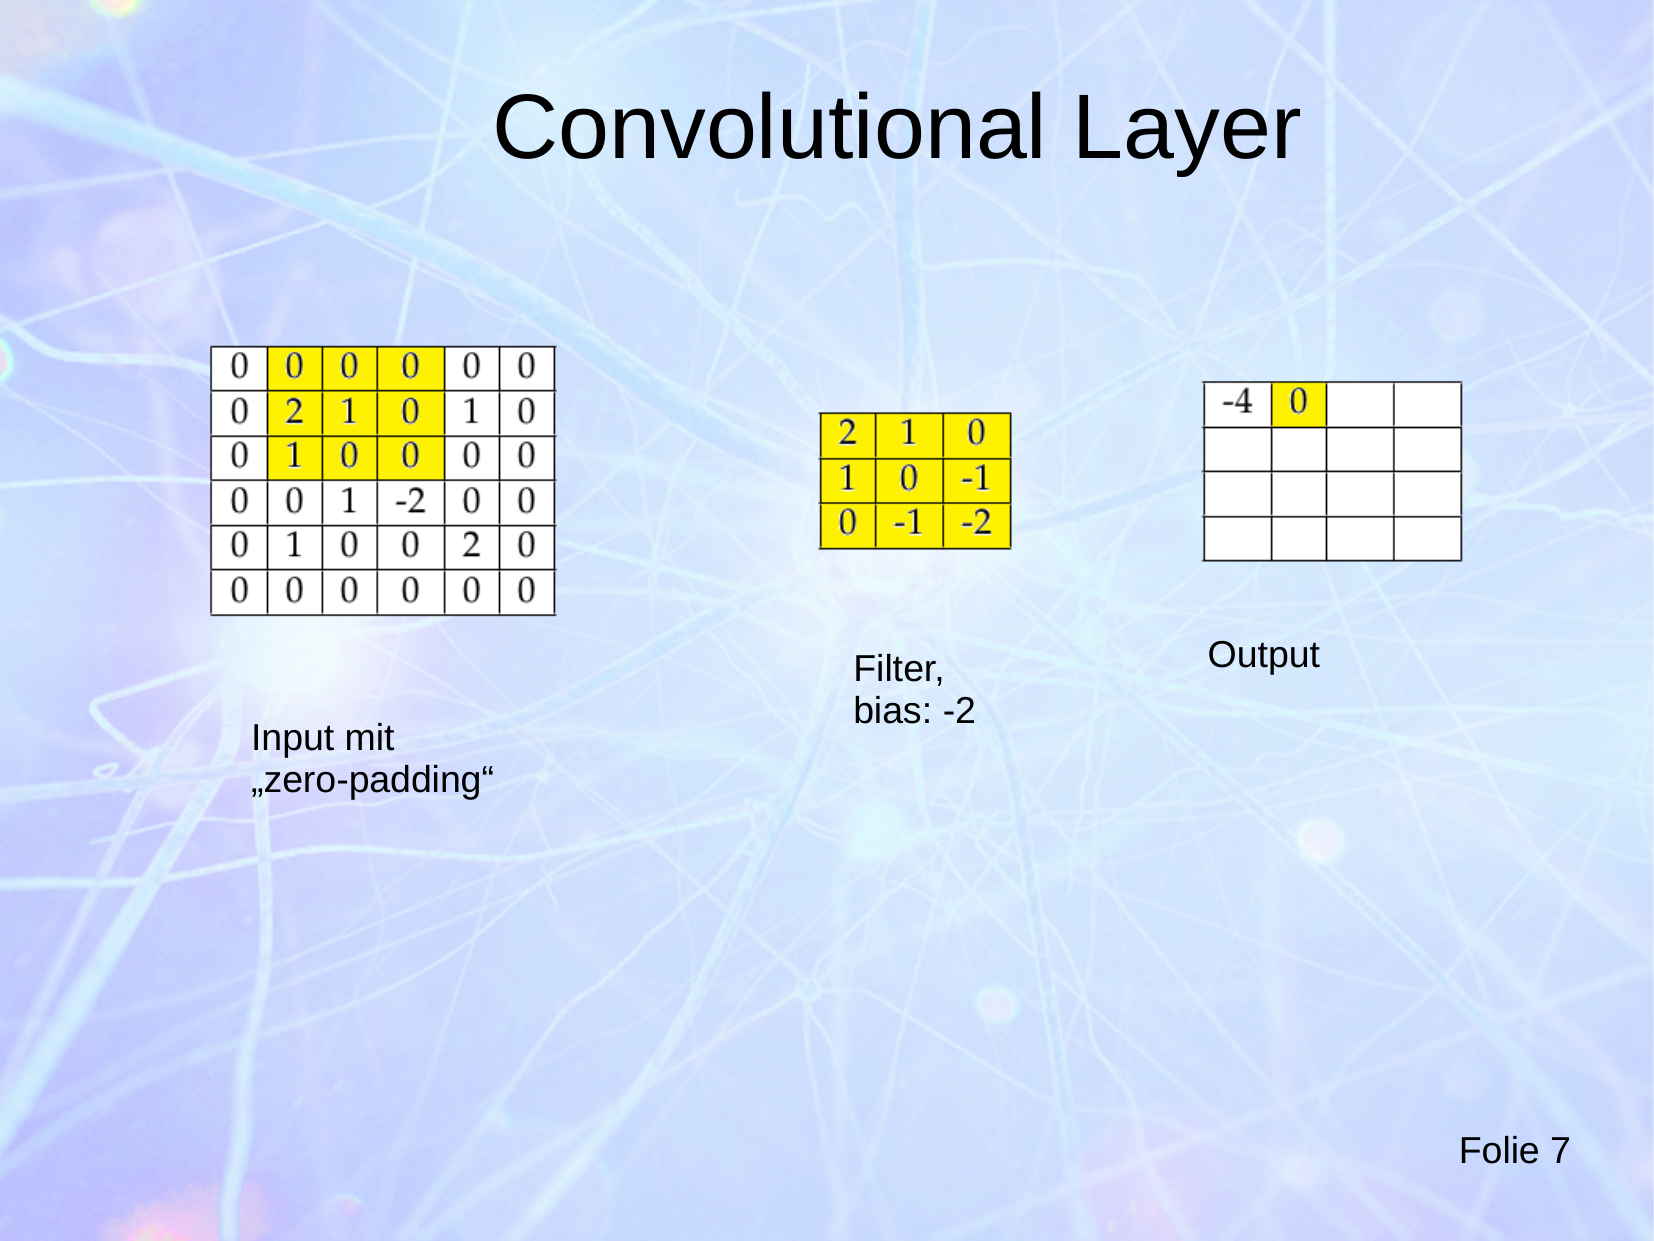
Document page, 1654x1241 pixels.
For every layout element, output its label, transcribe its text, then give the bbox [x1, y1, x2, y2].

text_box Input mit „zero-padding“ [236, 708, 520, 850]
text_box Output [1192, 625, 1489, 683]
text_box Filter, bias: -2 [838, 640, 1004, 739]
title Convolutional Layer [236, 23, 1560, 231]
picture [0, 0, 1654, 1241]
